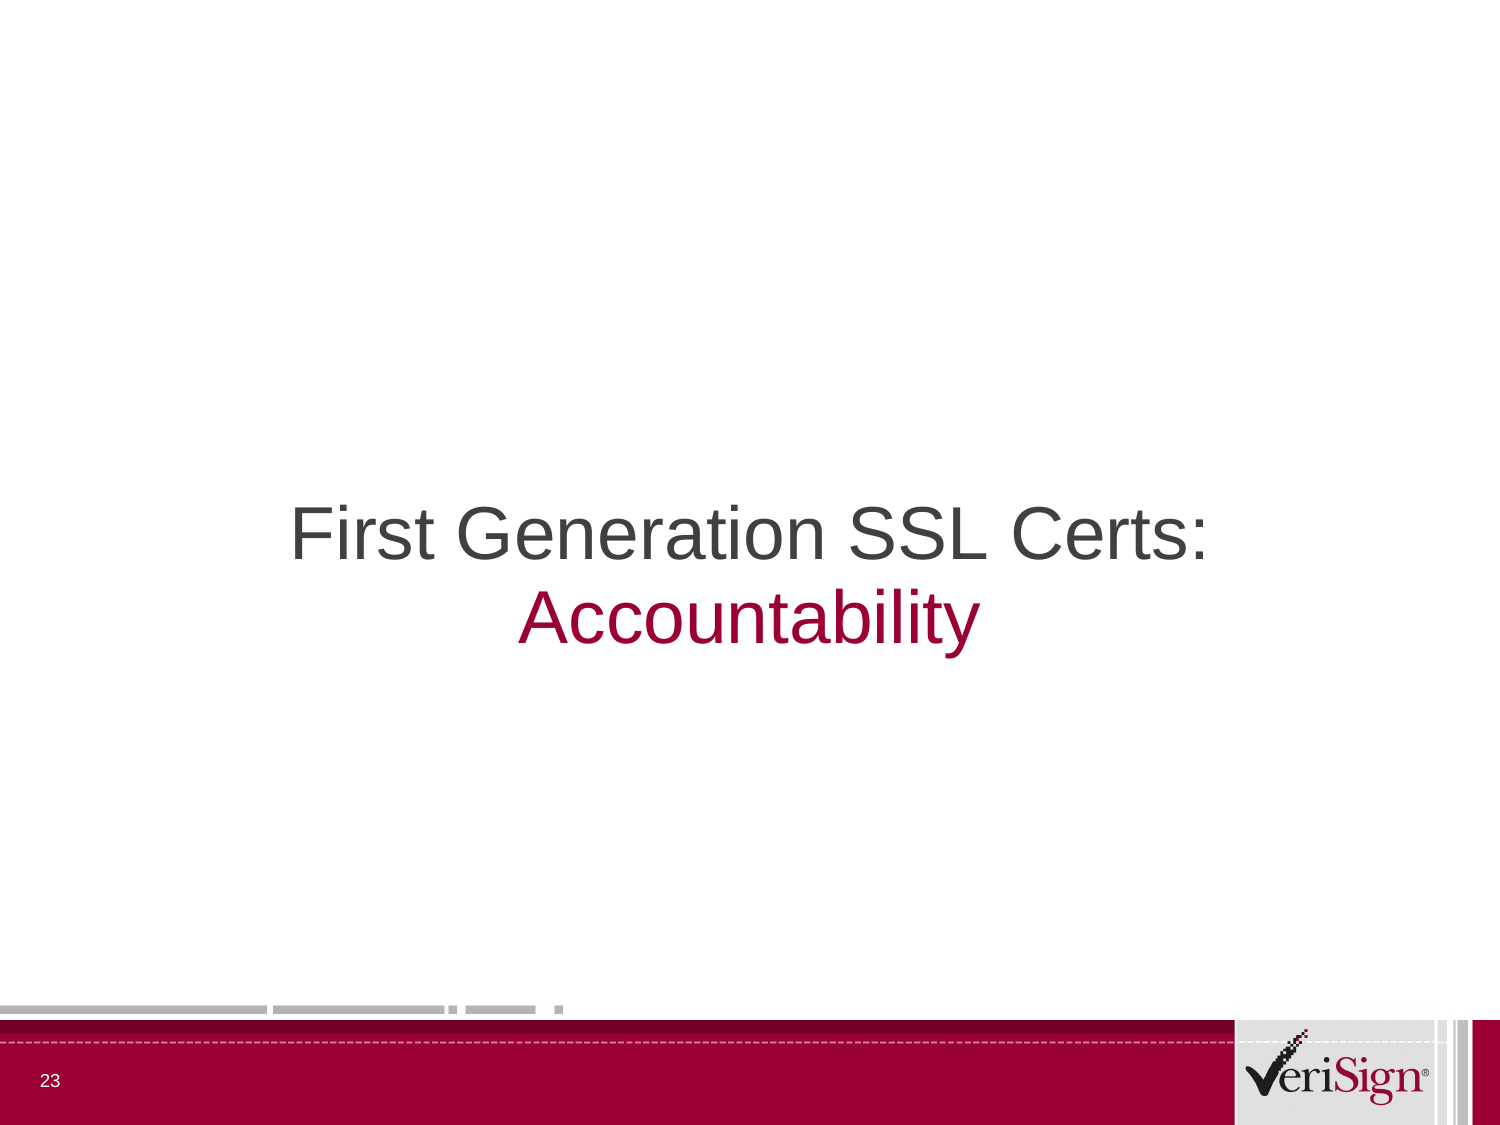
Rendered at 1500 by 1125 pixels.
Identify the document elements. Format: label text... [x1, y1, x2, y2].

title First Generation SSL Certs: Accountability [75, 387, 1426, 763]
